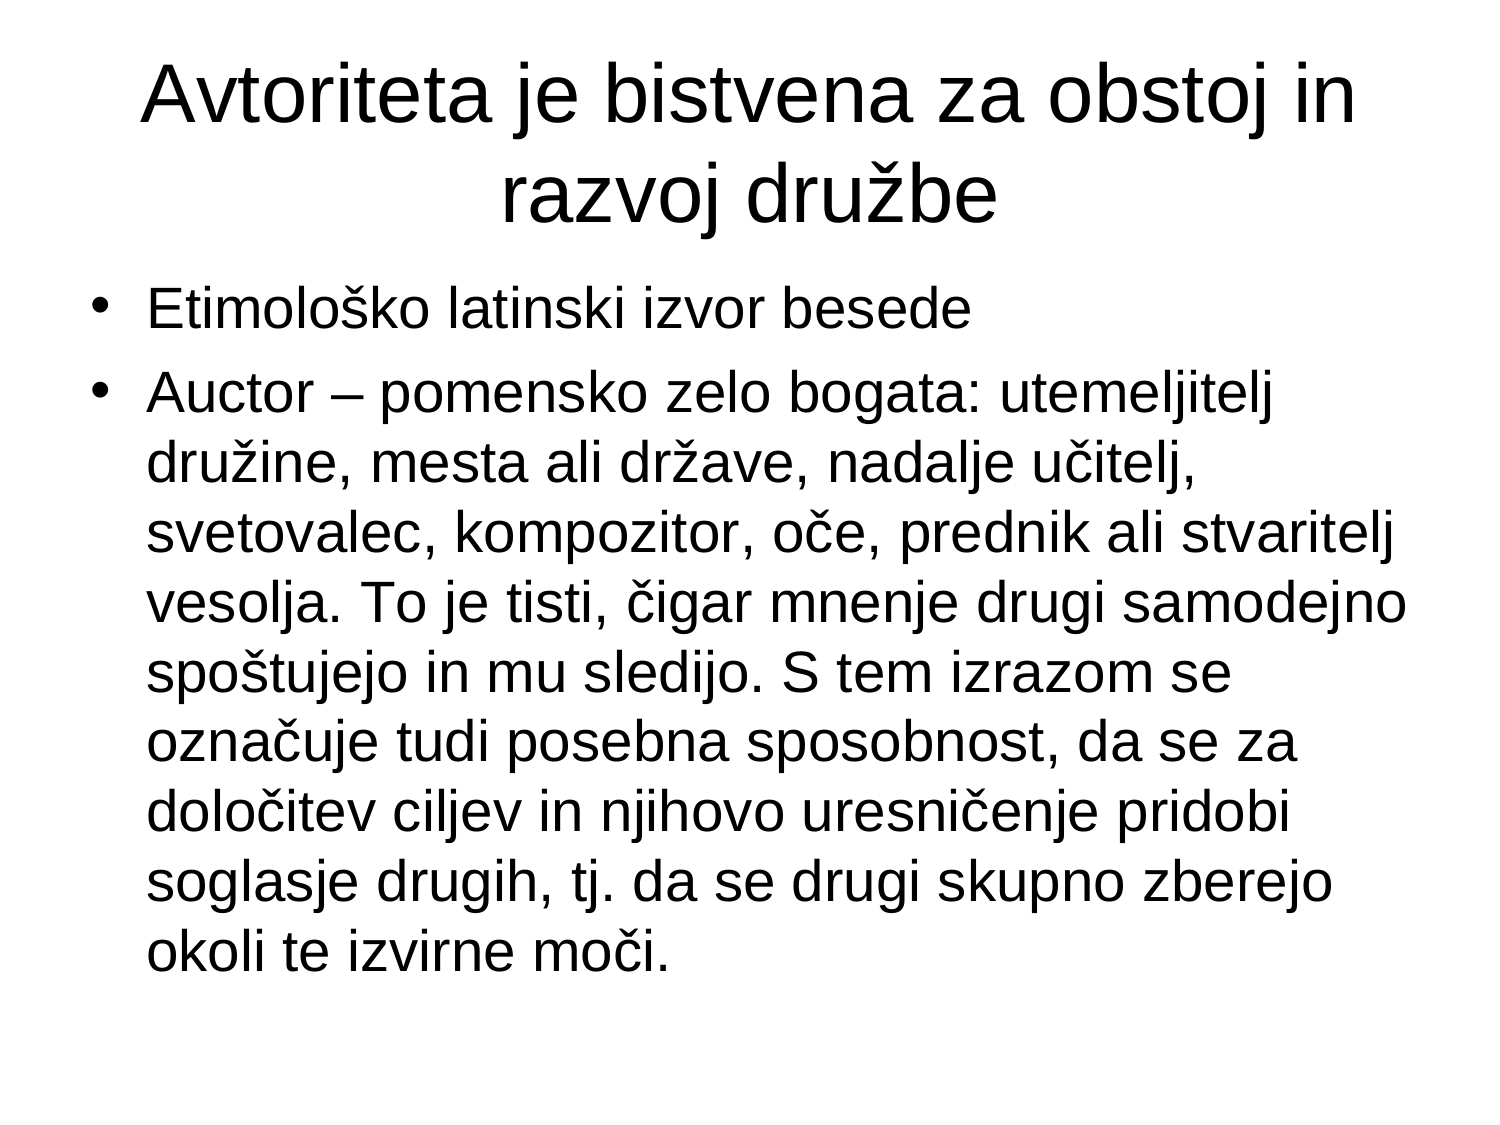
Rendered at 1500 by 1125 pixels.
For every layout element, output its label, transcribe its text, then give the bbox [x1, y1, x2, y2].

title Avtoriteta je bistvena za obstoj in razvoj družbe [75, 31, 1426, 247]
list Etimološko latinski izvor besede Auctor – pomensko zelo bogata: utemeljitelj družine, mesta ali države, nadalje učitelj, svetovalec, kompozitor, oče, prednik ali stvaritelj vesolja. To je tisti, čigar mnenje drugi samodejno spoštujejo in mu sledijo. S tem izrazom se označuje tudi posebna sposobnost, da se za določitev ciljev in njihovo uresničenje pridobi soglasje drugih, tj. da se drugi skupno zberejo okoli te izvirne moči. [75, 262, 1426, 1006]
